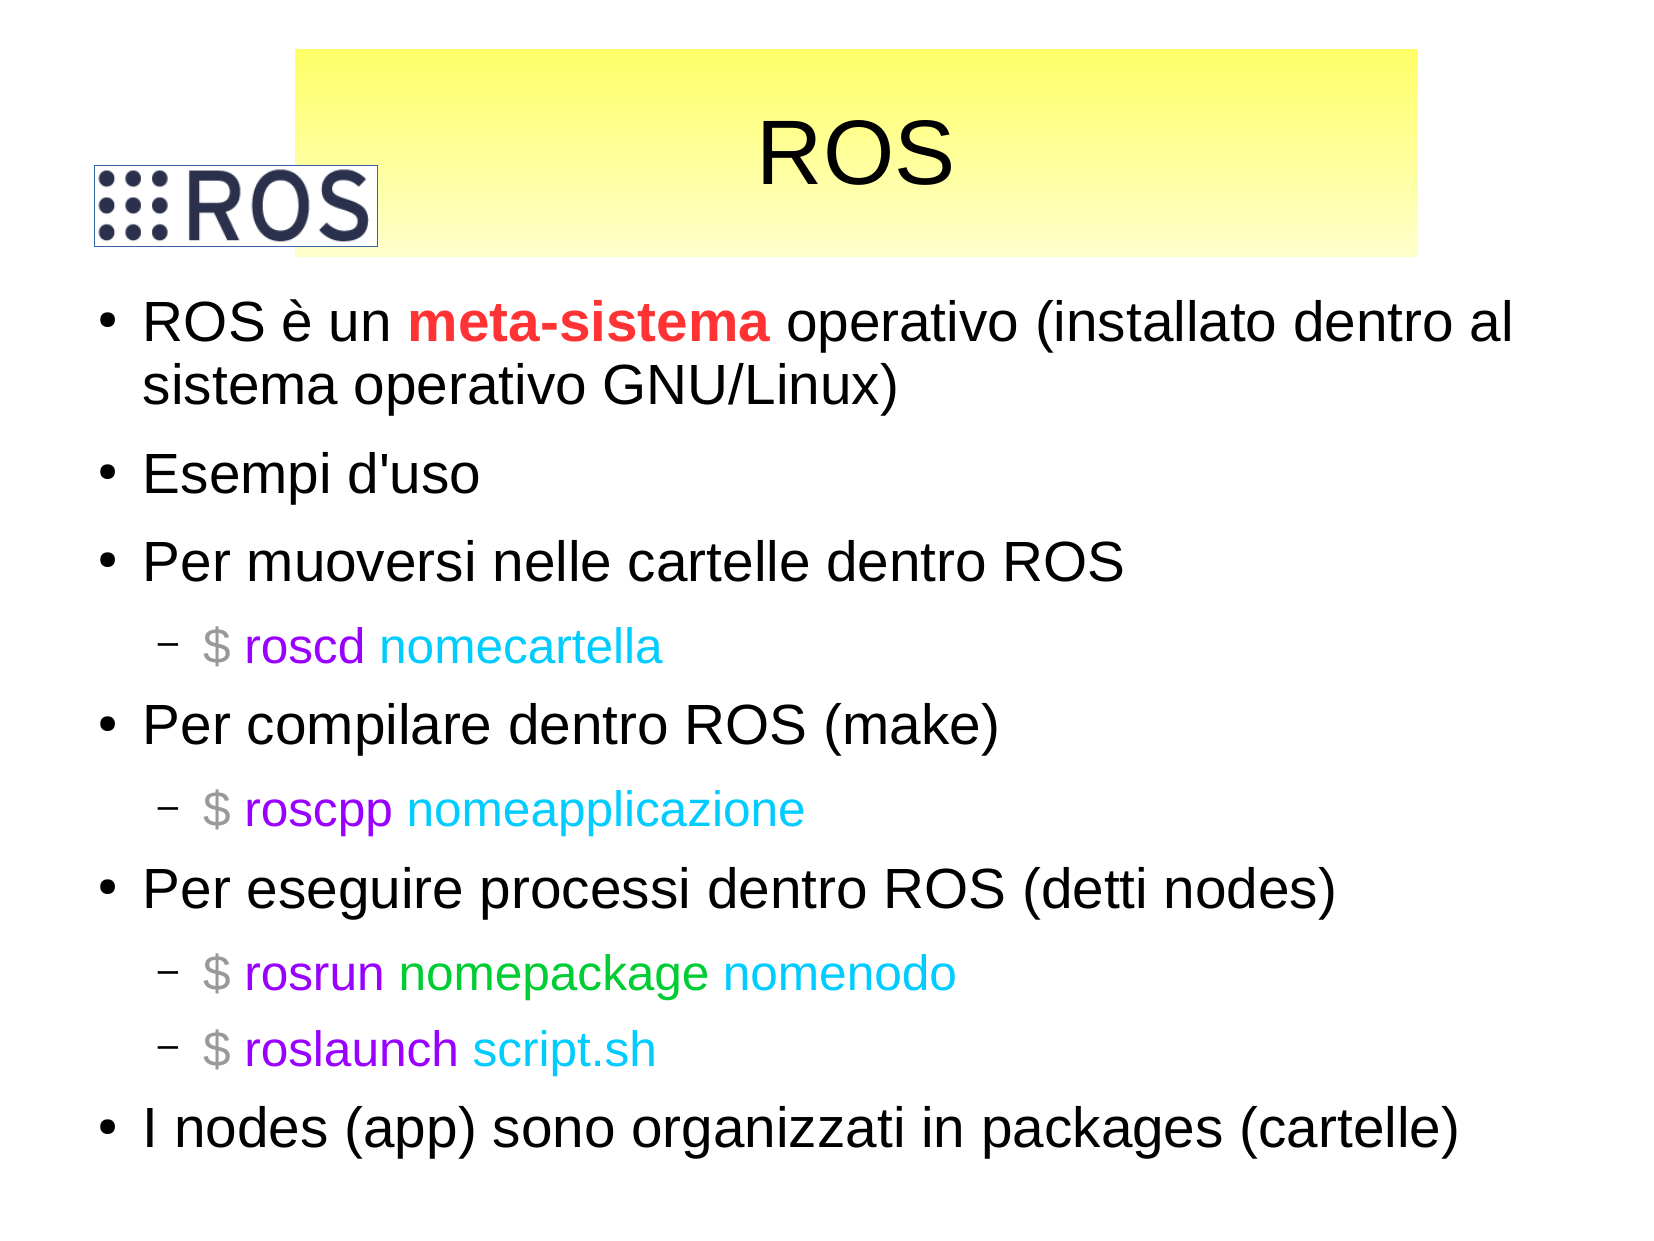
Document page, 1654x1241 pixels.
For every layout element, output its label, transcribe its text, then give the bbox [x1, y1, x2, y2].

title ROS [295, 49, 1418, 257]
list ROS è un meta-sistema operativo (installato dentro al sistema operativo GNU/Linux) Esempi d'uso Per muoversi nelle cartelle dentro ROS $ roscd nomecartella Per compilare dentro ROS (make) $ roscpp nomeapplicazione Per eseguire processi dentro ROS (detti nodes) $ rosrun nomepackage nomenodo $ roslaunch script.sh I nodes (app) sono organizzati in packages (cartelle) [82, 290, 1571, 1170]
picture [94, 165, 378, 247]
